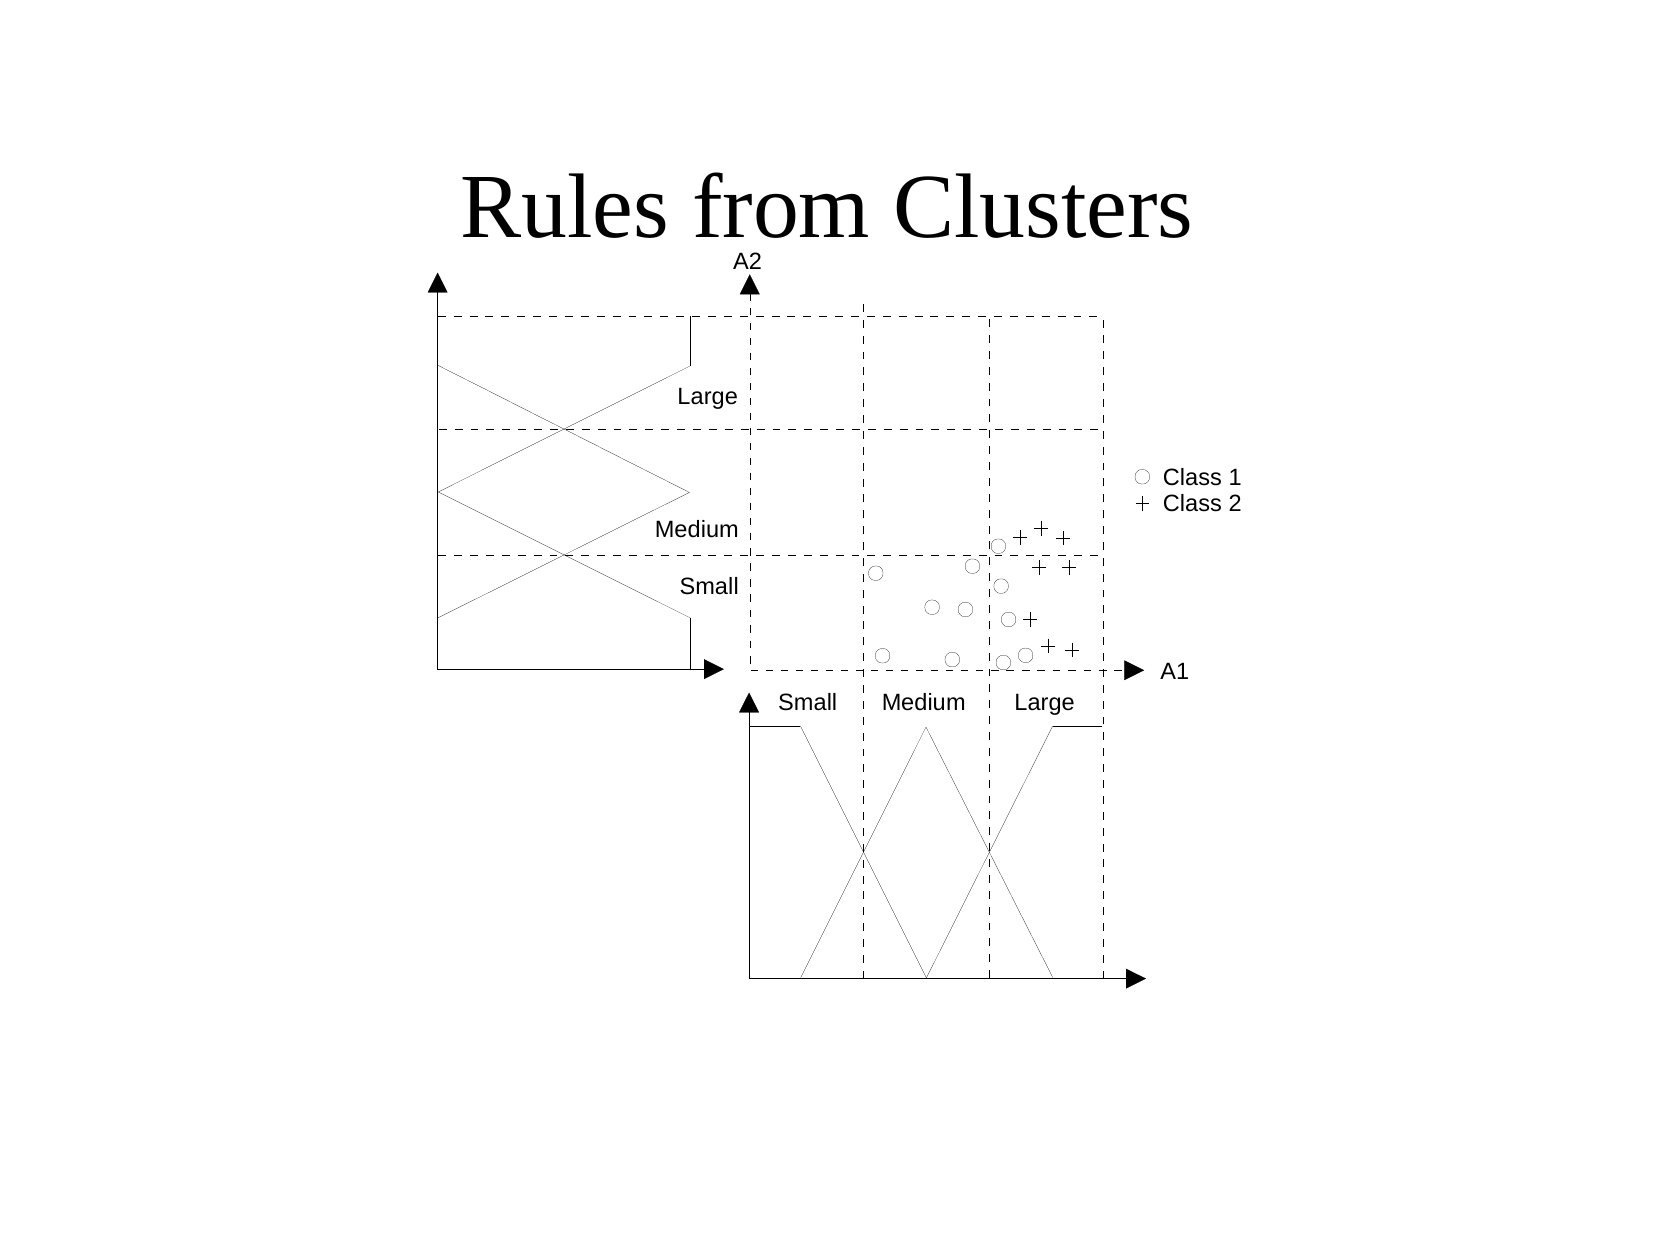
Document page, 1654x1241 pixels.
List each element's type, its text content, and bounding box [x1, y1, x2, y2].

title Rules from Clusters [121, 102, 1534, 311]
picture [427, 252, 1241, 989]
